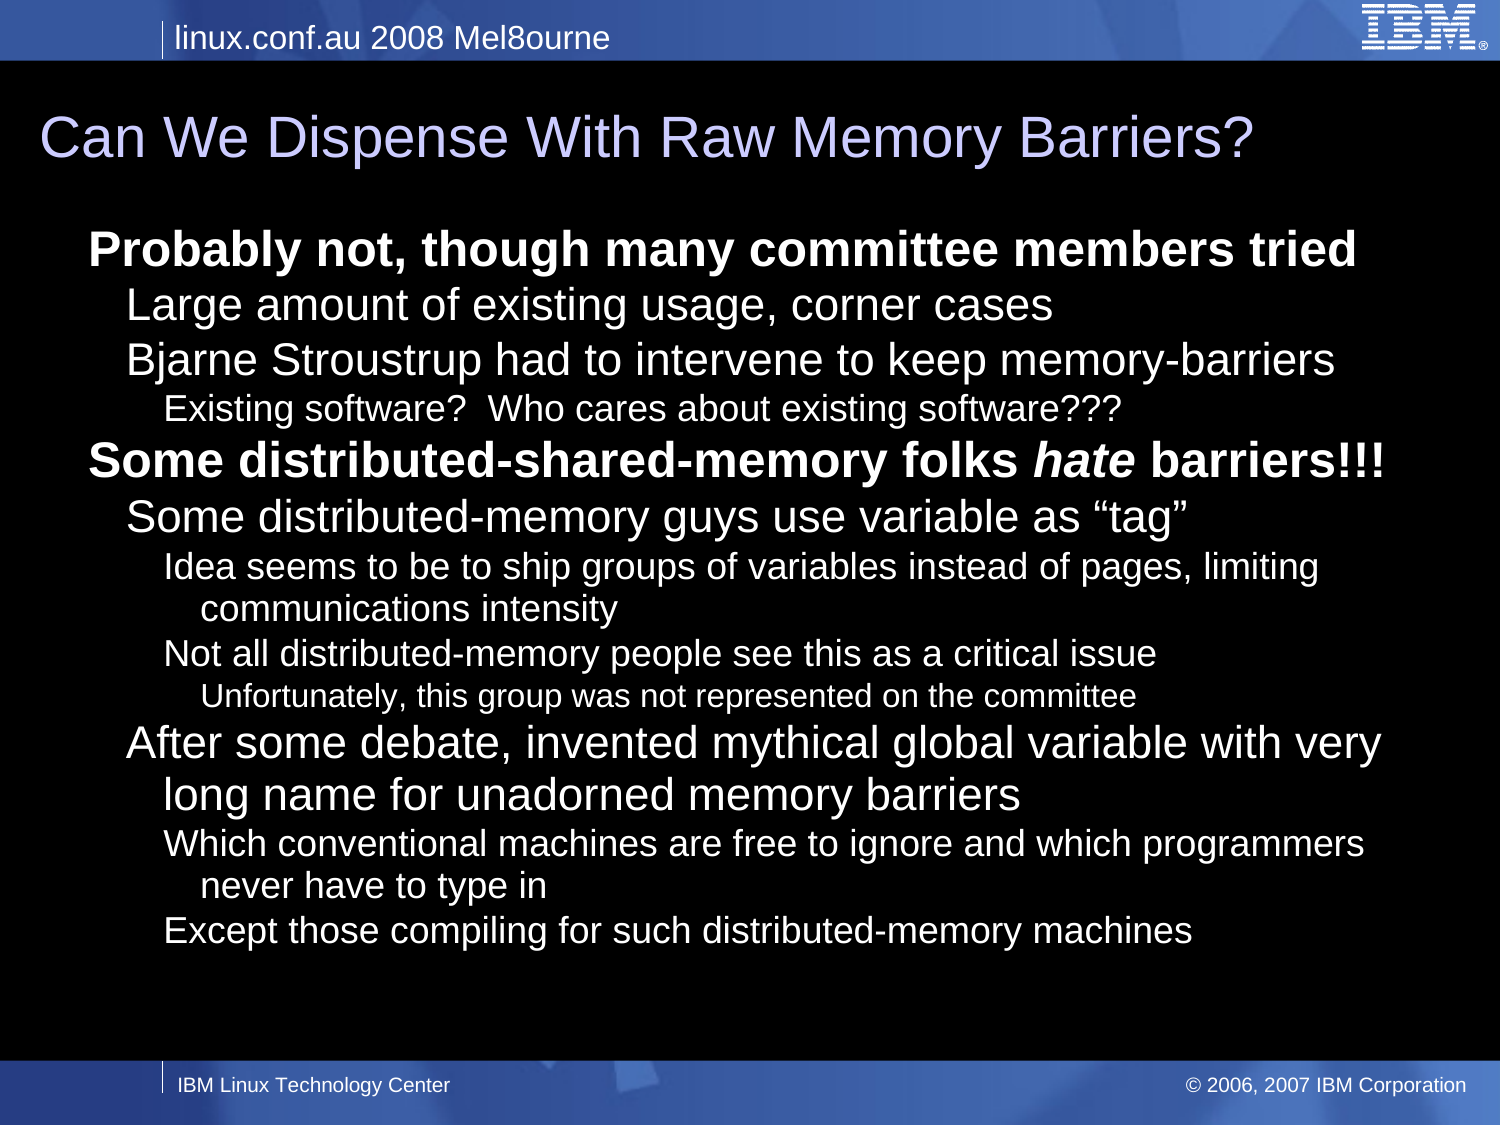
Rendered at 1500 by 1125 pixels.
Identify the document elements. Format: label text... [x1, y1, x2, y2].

title Can We Dispense With Raw Memory Barriers? [25, 94, 1378, 177]
picture [0, 1061, 1500, 1125]
list Probably not, though many committee members tried Large amount of existing usage, corner cases Bjarne Stroustrup had to intervene to keep memory-barriers Existing software? Who cares about existing software??? Some distributed-shared-memory folks hate barriers!!! Some distributed-memory guys use variable as “tag” Idea seems to be to ship groups of variables instead of pages, limiting communications intensity Not all distributed-memory people see this as a critical issue Unfortunately, this group was not represented on the committee After some debate, invented mythical global variable with very long name for unadorned memory barriers Which conventional machines are free to ignore and which programmers never have to type in Except those compiling for such distributed-memory machines [73, 218, 1438, 1061]
picture [0, 0, 1500, 60]
